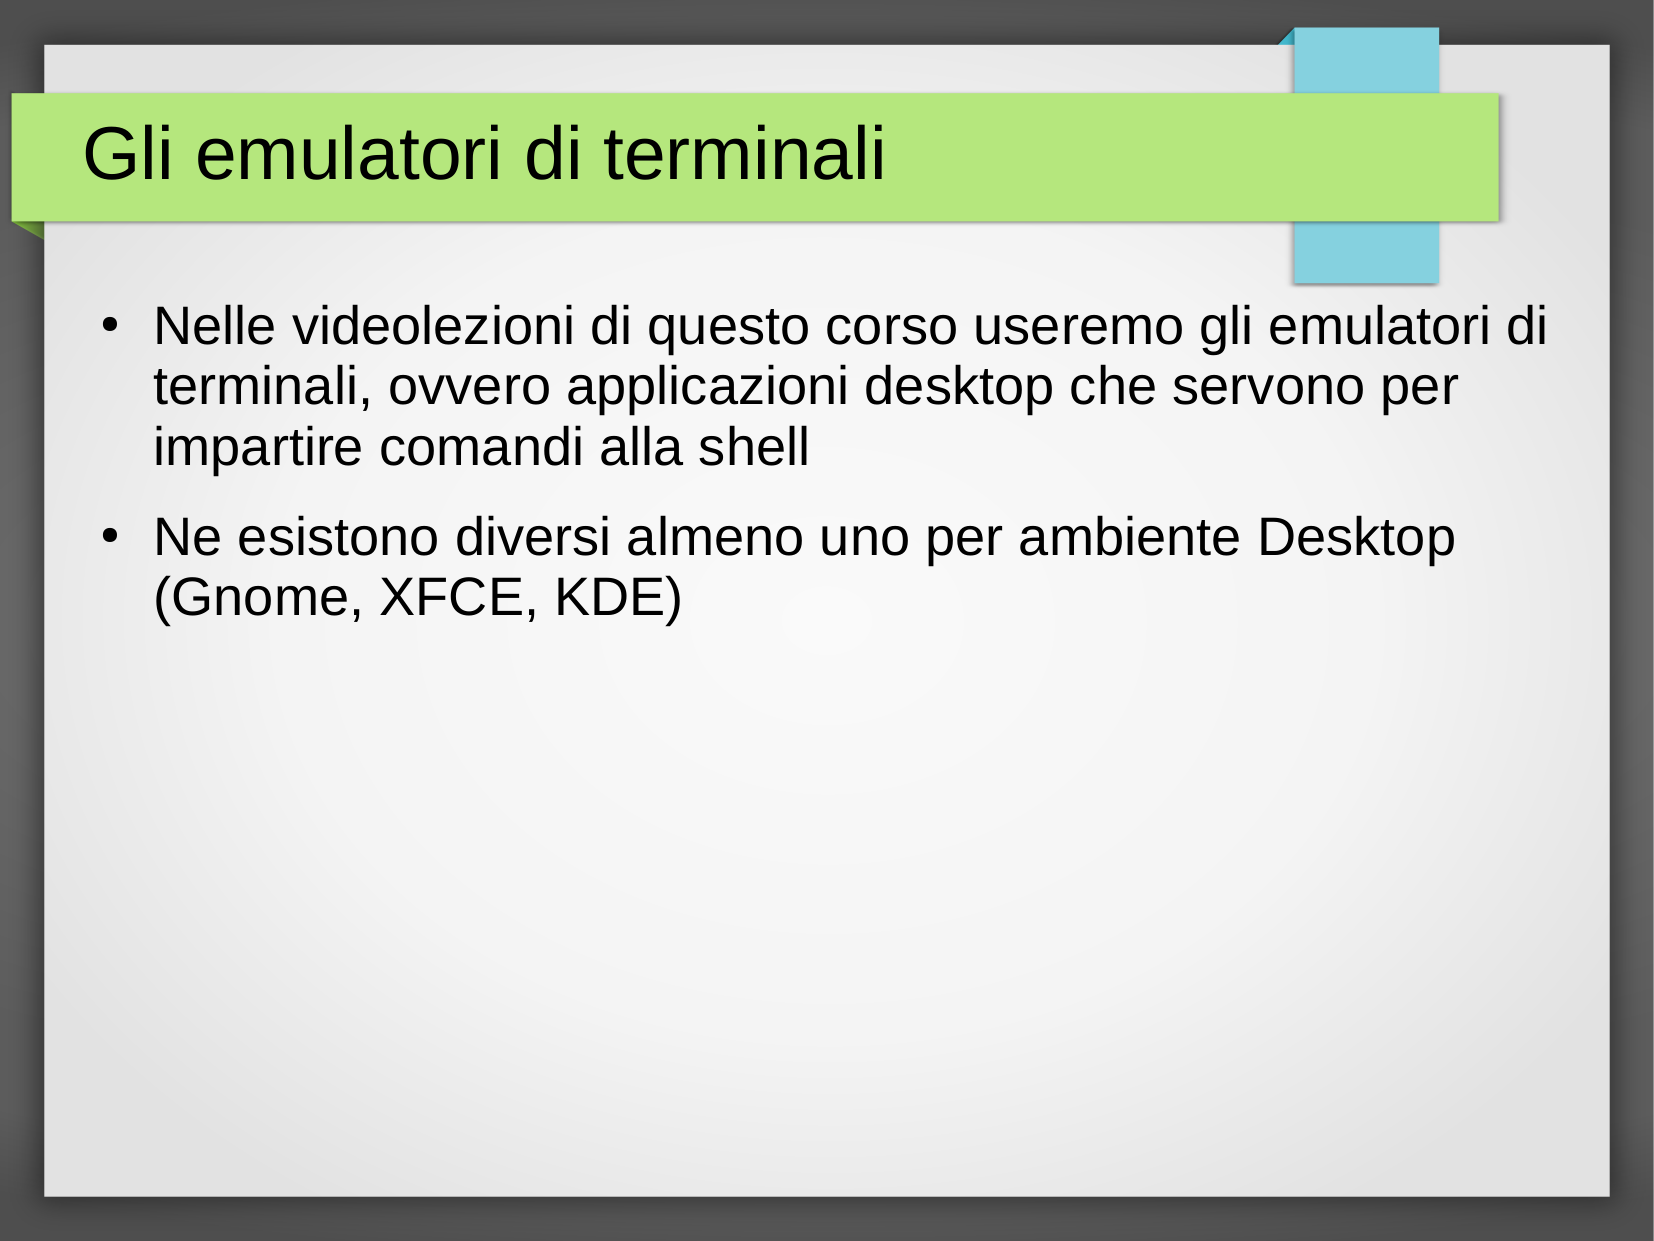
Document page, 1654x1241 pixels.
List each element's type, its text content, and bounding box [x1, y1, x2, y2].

list Nelle videolezioni di questo corso useremo gli emulatori di terminali, ovvero applicazioni desktop che servono per impartire comandi alla shell Ne esistono diversi almeno uno per ambiente Desktop (Gnome, XFCE, KDE) [82, 295, 1571, 1015]
picture [0, 0, 1654, 1241]
title Gli emulatori di terminali [82, 94, 1264, 213]
